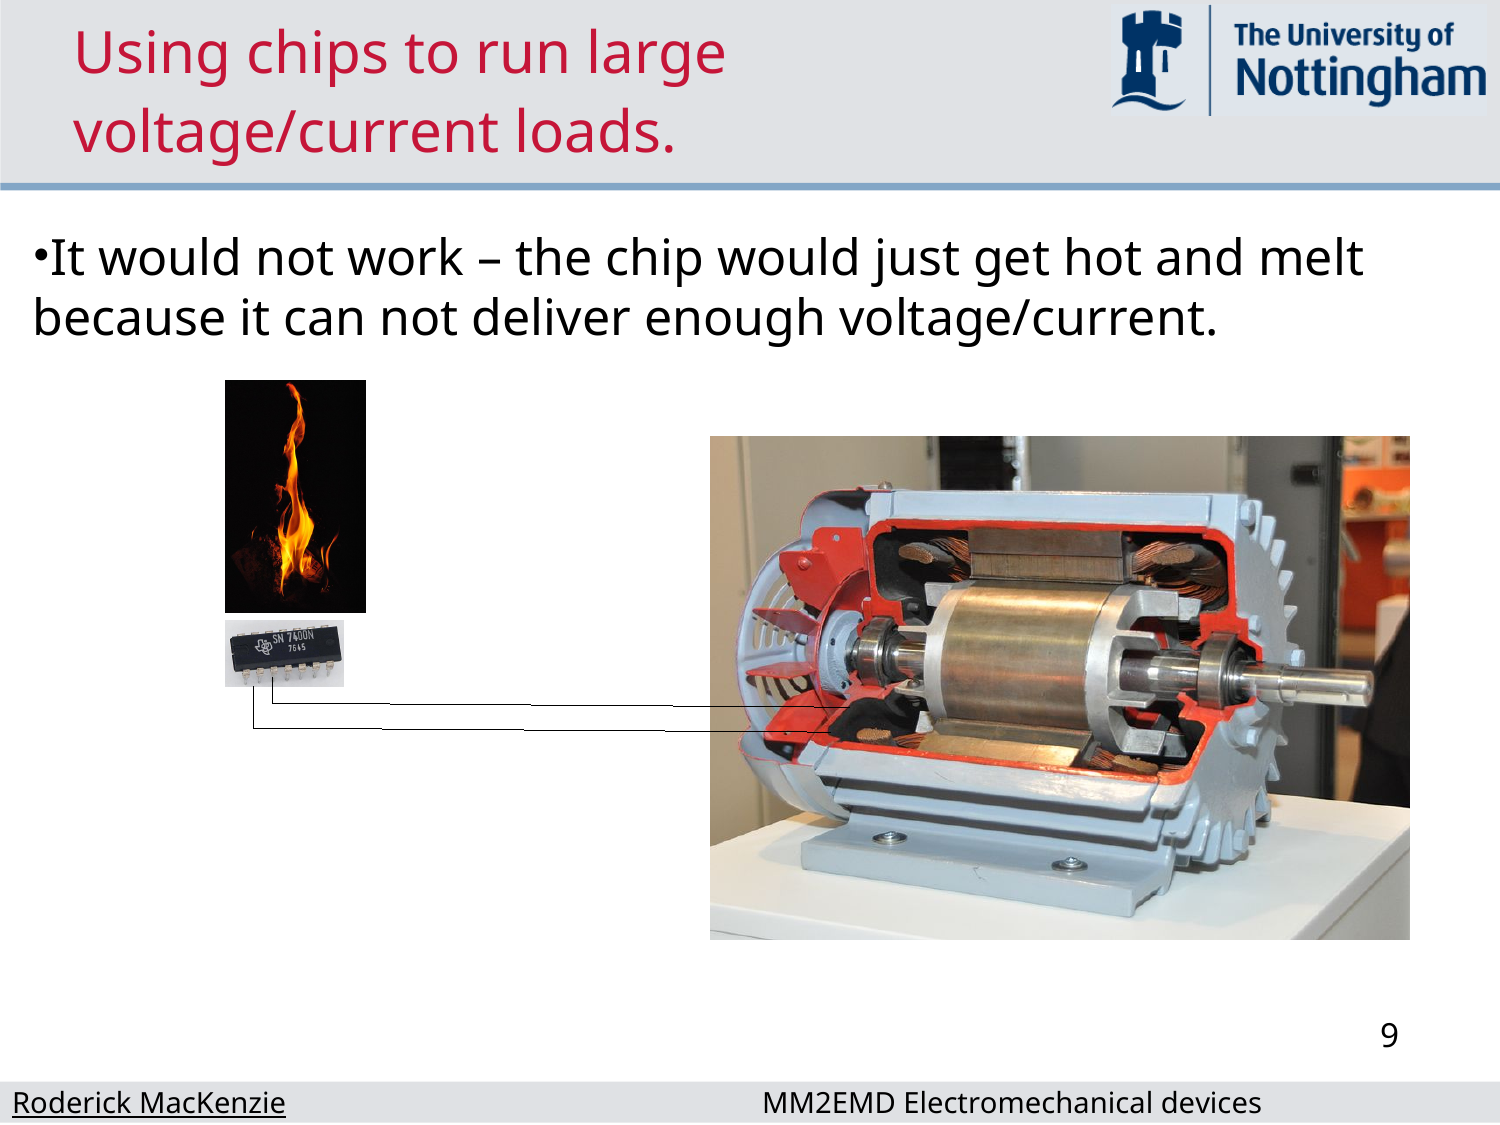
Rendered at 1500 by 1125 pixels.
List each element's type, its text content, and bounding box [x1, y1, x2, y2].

text_box It would not work – the chip would just get hot and melt because it can not deliver enough voltage/current. [18, 217, 1448, 353]
picture [225, 380, 366, 613]
text_box <number> [1365, 1007, 1500, 1078]
picture [710, 436, 1410, 940]
picture [225, 620, 344, 687]
picture [1111, 4, 1487, 116]
title Using chips to run large voltage/current loads. [59, 14, 1088, 166]
